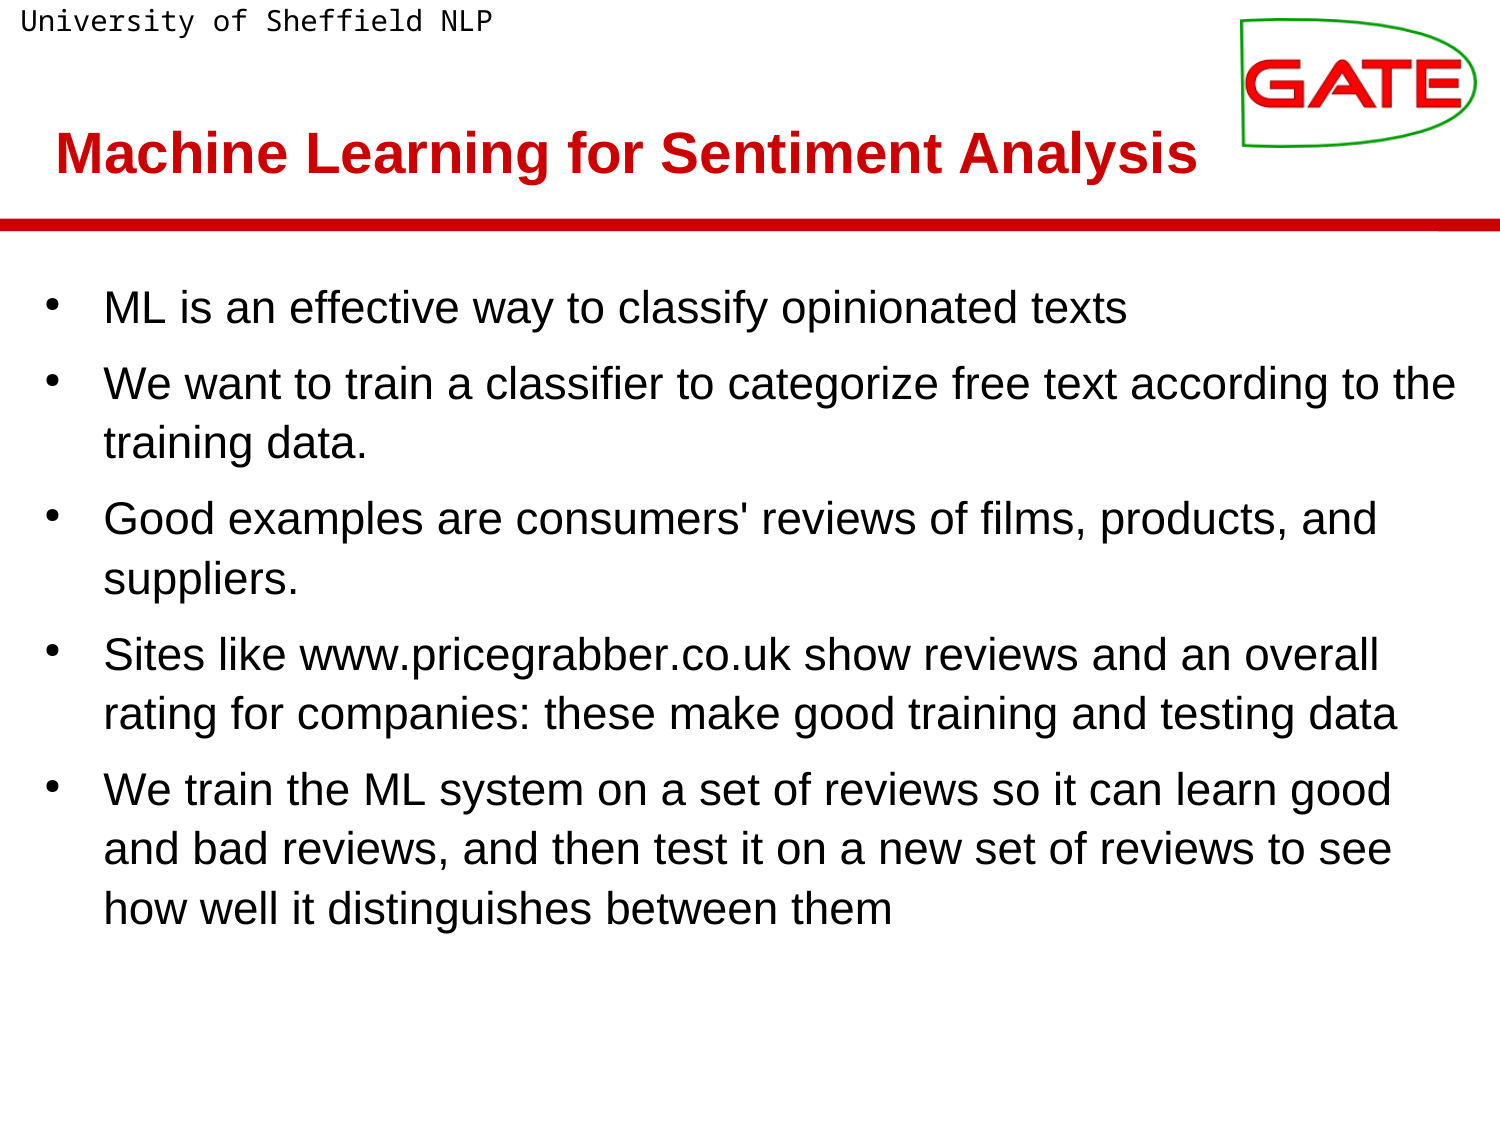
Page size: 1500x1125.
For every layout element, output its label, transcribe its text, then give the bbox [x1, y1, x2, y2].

title Machine Learning for Sentiment Analysis [41, 30, 1391, 265]
list ML is an effective way to classify opinionated texts We want to train a classifier to categorize free text according to the training data. Good examples are consumers' reviews of films, products, and suppliers. Sites like www.pricegrabber.co.uk show reviews and an overall rating for companies: these make good training and testing data We train the ML system on a set of reviews so it can learn good and bad reviews, and then test it on a new set of reviews to see how well it distinguishes between them [29, 265, 1477, 1093]
picture [1240, 18, 1477, 148]
